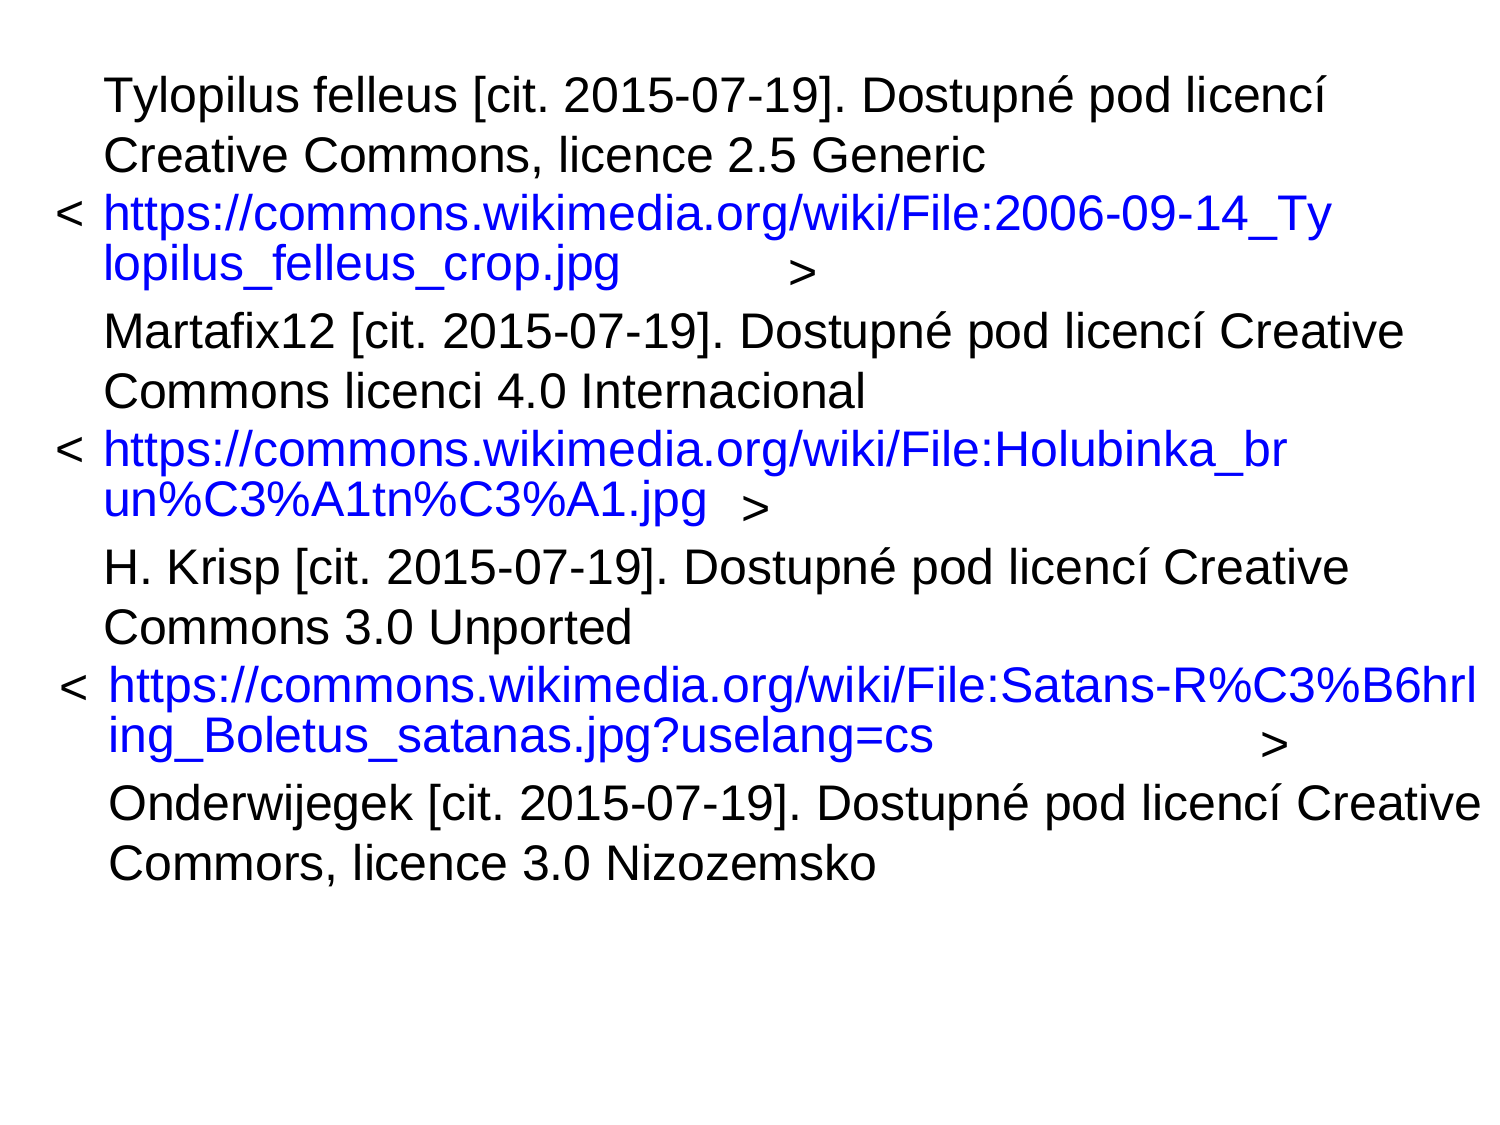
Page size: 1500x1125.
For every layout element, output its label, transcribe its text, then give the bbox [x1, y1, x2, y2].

text_box Tylopilus felleus [cit. 2015-07-19]. Dostupné pod licencí Creative Commons, licence 2.5 Generic [88, 54, 1358, 191]
text_box Onderwijegek [cit. 2015-07-19]. Dostupné pod licencí Creative Commors, licence 3.0 Nizozemsko [93, 763, 1499, 899]
text_box https://commons.wikimedia.org/wiki/File:Satans-R%C3%B6hrling_Boletus_satanas.jpg?uselang=cs [94, 645, 1500, 721]
text_box < [41, 172, 101, 249]
text_box > [726, 467, 786, 544]
text_box https://commons.wikimedia.org/wiki/File:2006-09-14_Tylopilus_felleus_crop.jpg [101, 172, 1353, 249]
text_box H. Krisp [cit. 2015-07-19]. Dostupné pod licencí Creative Commons 3.0 Unported [88, 527, 1366, 646]
text_box > [773, 231, 833, 308]
text_box https://commons.wikimedia.org/wiki/File:Holubinka_brun%C3%A1tn%C3%A1.jpg [101, 408, 1306, 485]
text_box < [44, 646, 104, 723]
text_box < [41, 408, 101, 485]
text_box > [1246, 704, 1306, 780]
text_box Martafix12 [cit. 2015-07-19]. Dostupné pod licencí Creative Commons licenci 4.0 Internacional [88, 290, 1422, 427]
